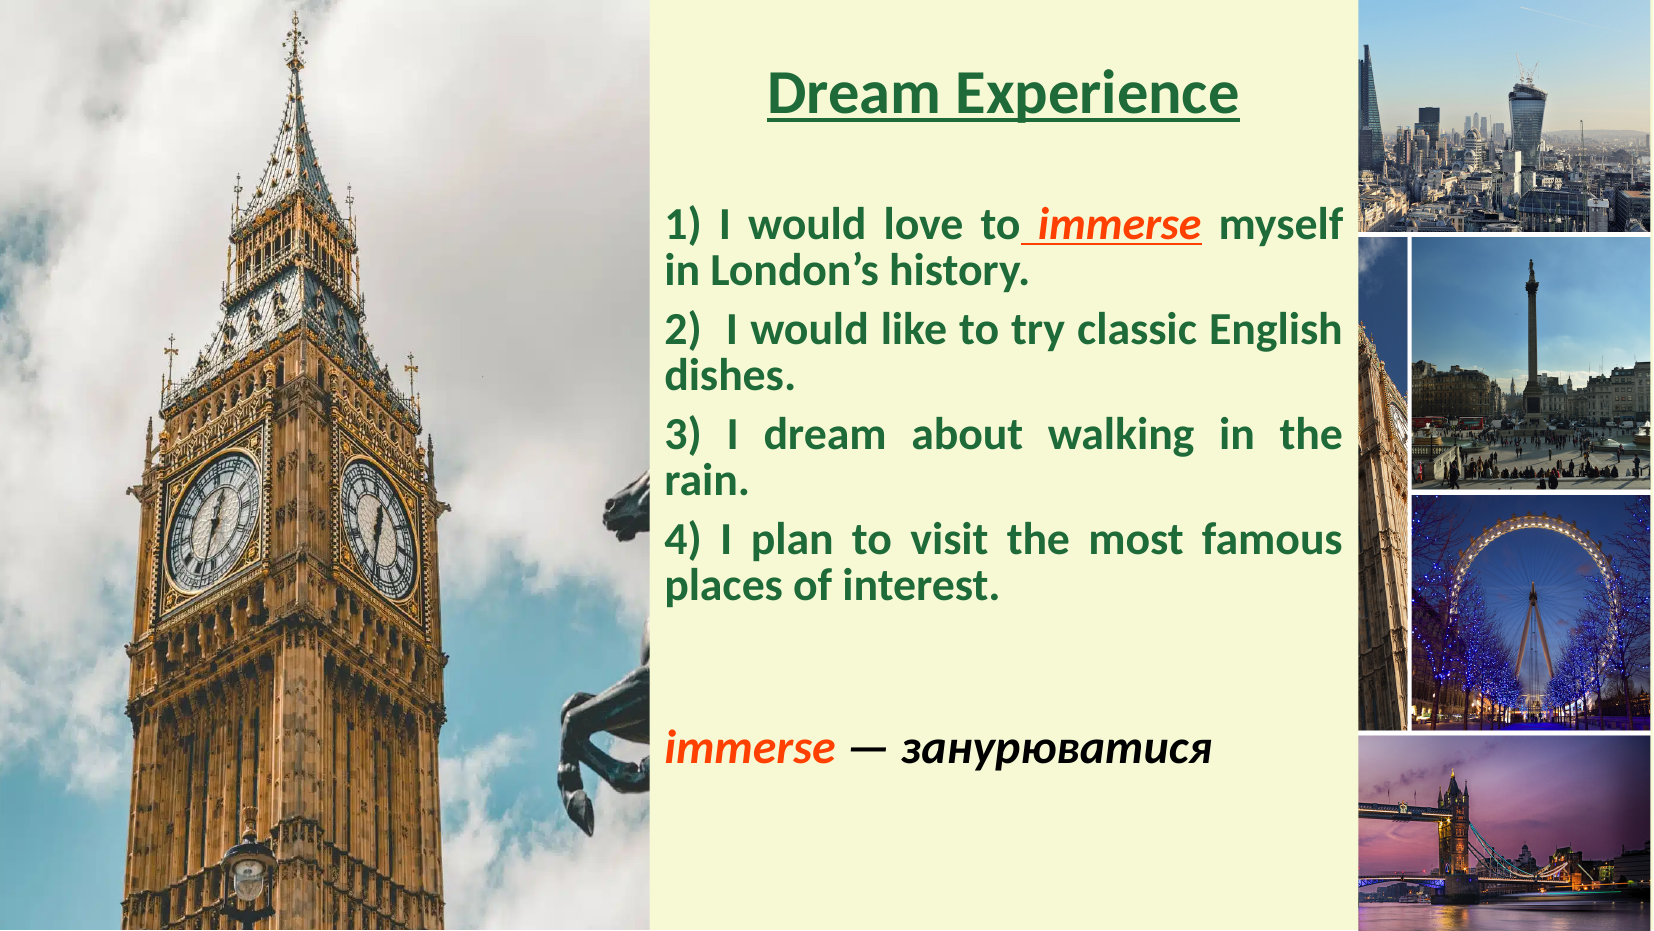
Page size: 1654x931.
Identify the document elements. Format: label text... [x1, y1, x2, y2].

picture [0, 0, 650, 930]
text_box Dream Experience 1) I would love to immerse myself in London’s history. 2) I would like to try classic English dishes. 3) I dream about walking in the rain. 4) I plan to visit the most famous places of interest. immerse — занурюватися [649, 59, 1358, 836]
picture [1358, 0, 1651, 931]
